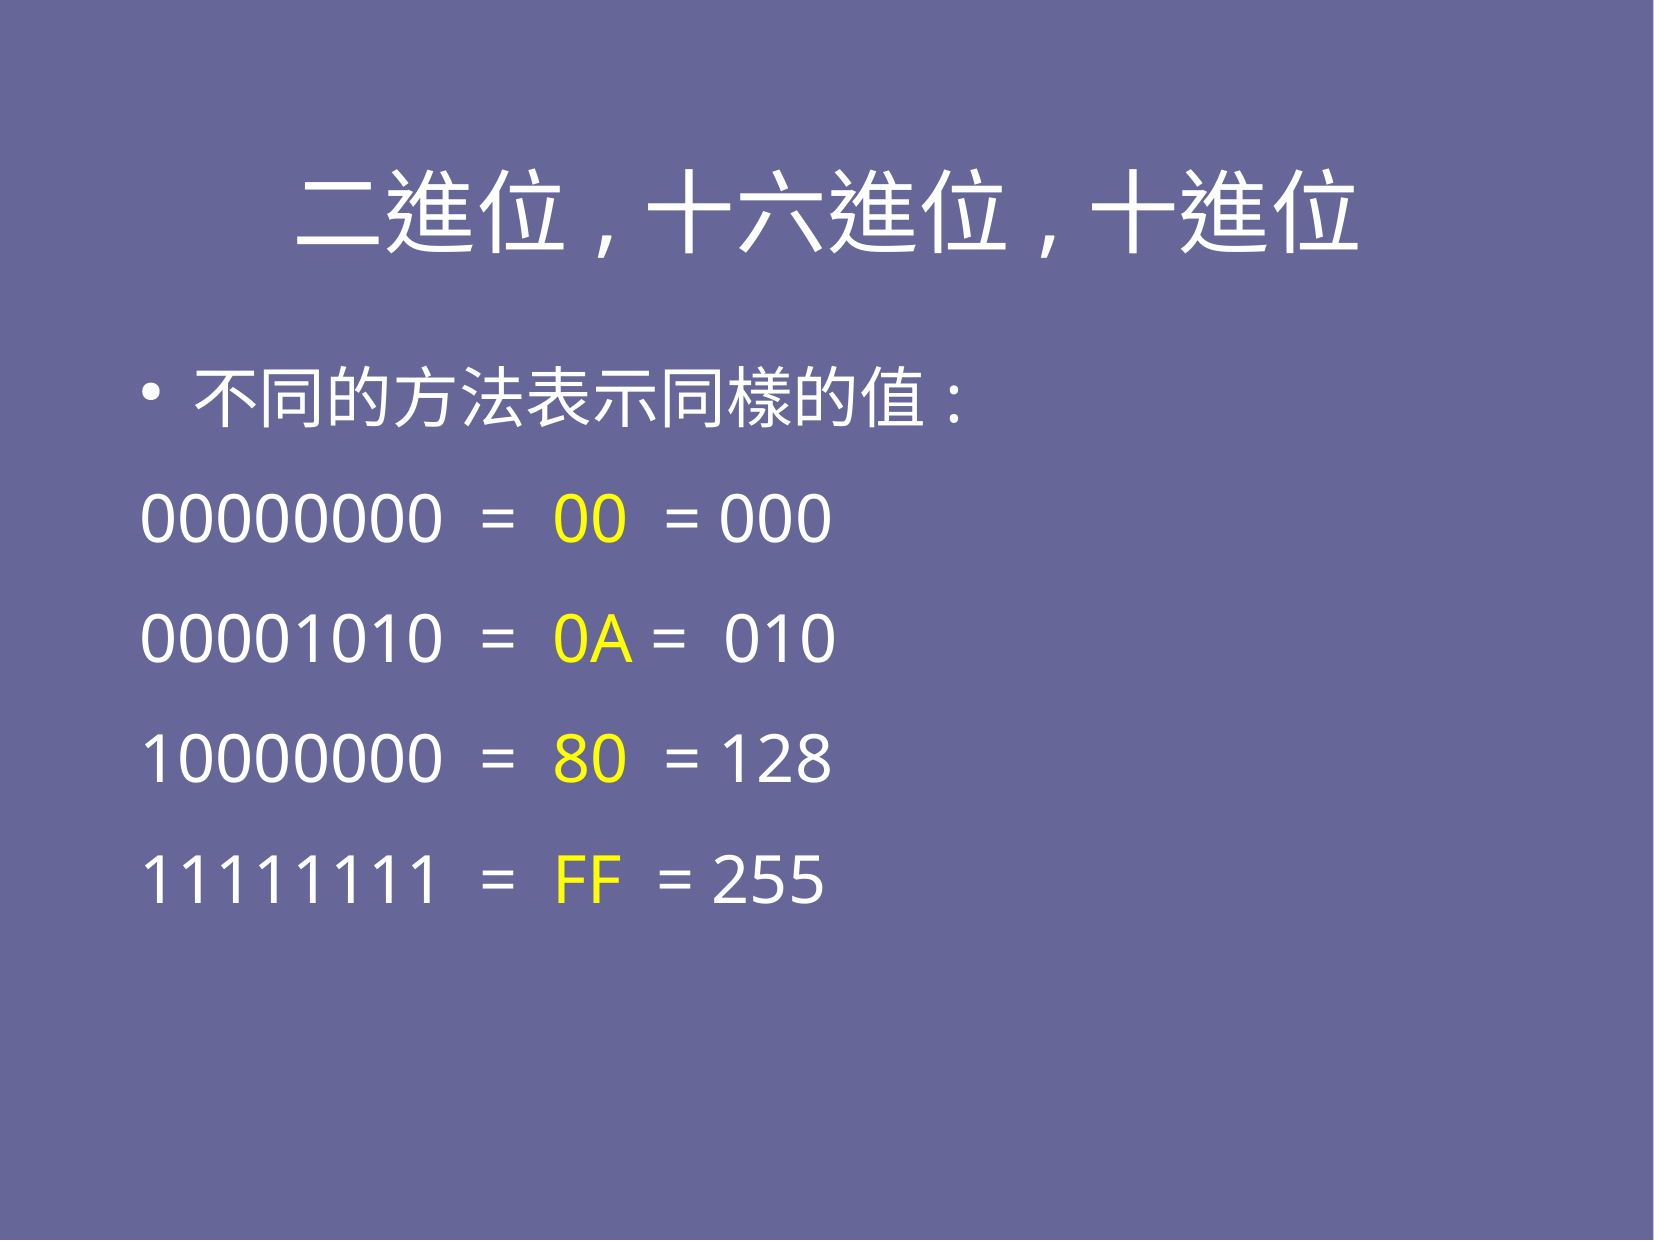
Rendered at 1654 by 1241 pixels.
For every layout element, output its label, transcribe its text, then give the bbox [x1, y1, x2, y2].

title 二進位,十六進位,十進位 [121, 102, 1534, 310]
list 不同的方法表示同樣的值: 00000000 = 00 = 000 00001010 = 0A = 010 10000000 = 80 = 128 11111111 = FF = 255 [121, 344, 1534, 1127]
